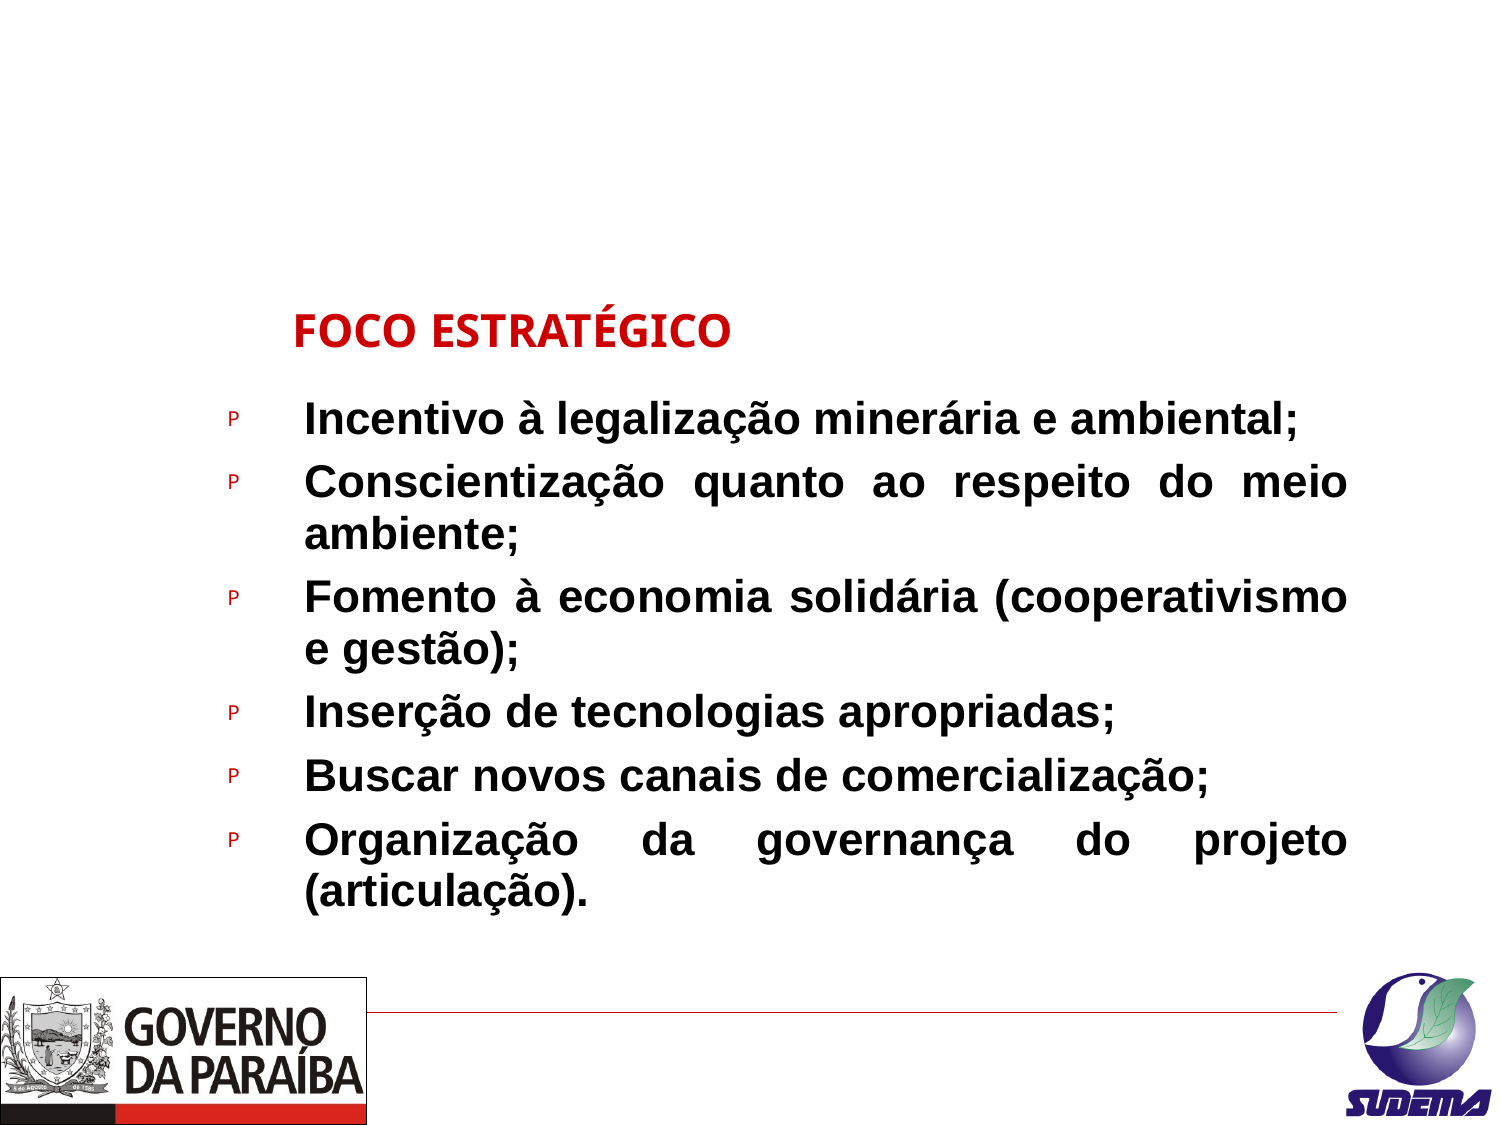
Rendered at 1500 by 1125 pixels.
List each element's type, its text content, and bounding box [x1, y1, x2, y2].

picture [0, 977, 367, 1125]
picture [1337, 962, 1500, 1125]
list Incentivo à legalização minerária e ambiental; Conscientização quanto ao respeito do meio ambiente; Fomento à economia solidária (cooperativismo e gestão); Inserção de tecnologias apropriadas; Buscar novos canais de comercialização; Organização da governança do projeto (articulação). [212, 385, 1365, 1000]
text_box FOCO ESTRATÉGICO [277, 290, 892, 362]
